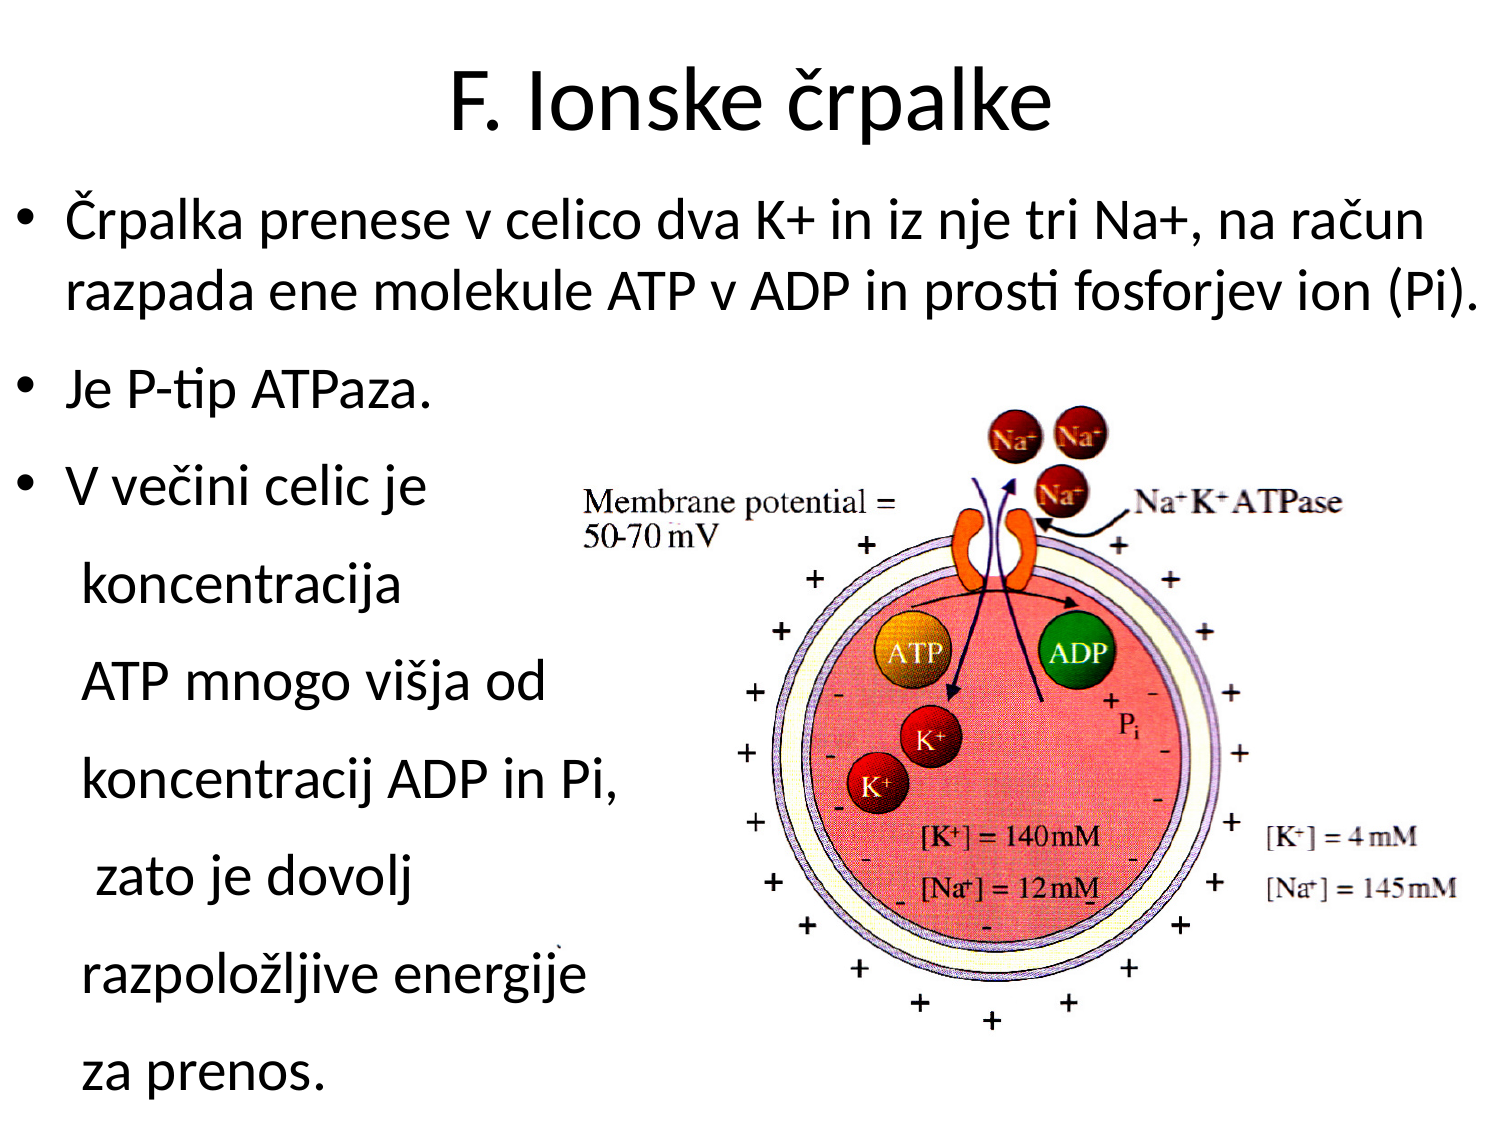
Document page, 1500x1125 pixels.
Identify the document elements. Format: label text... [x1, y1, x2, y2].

list Črpalka prenese v celico dva K+ in iz nje tri Na+, na račun razpada ene molekule ATP v ADP in prosti fosforjev ion (Pi). Je P-tip ATPaza. V večini celic je koncentracija ATP mnogo višja od koncentracij ADP in Pi, zato je dovolj razpoložljive energije za prenos. [0, 172, 1500, 1125]
title F. Ionske črpalke [76, 0, 1427, 172]
